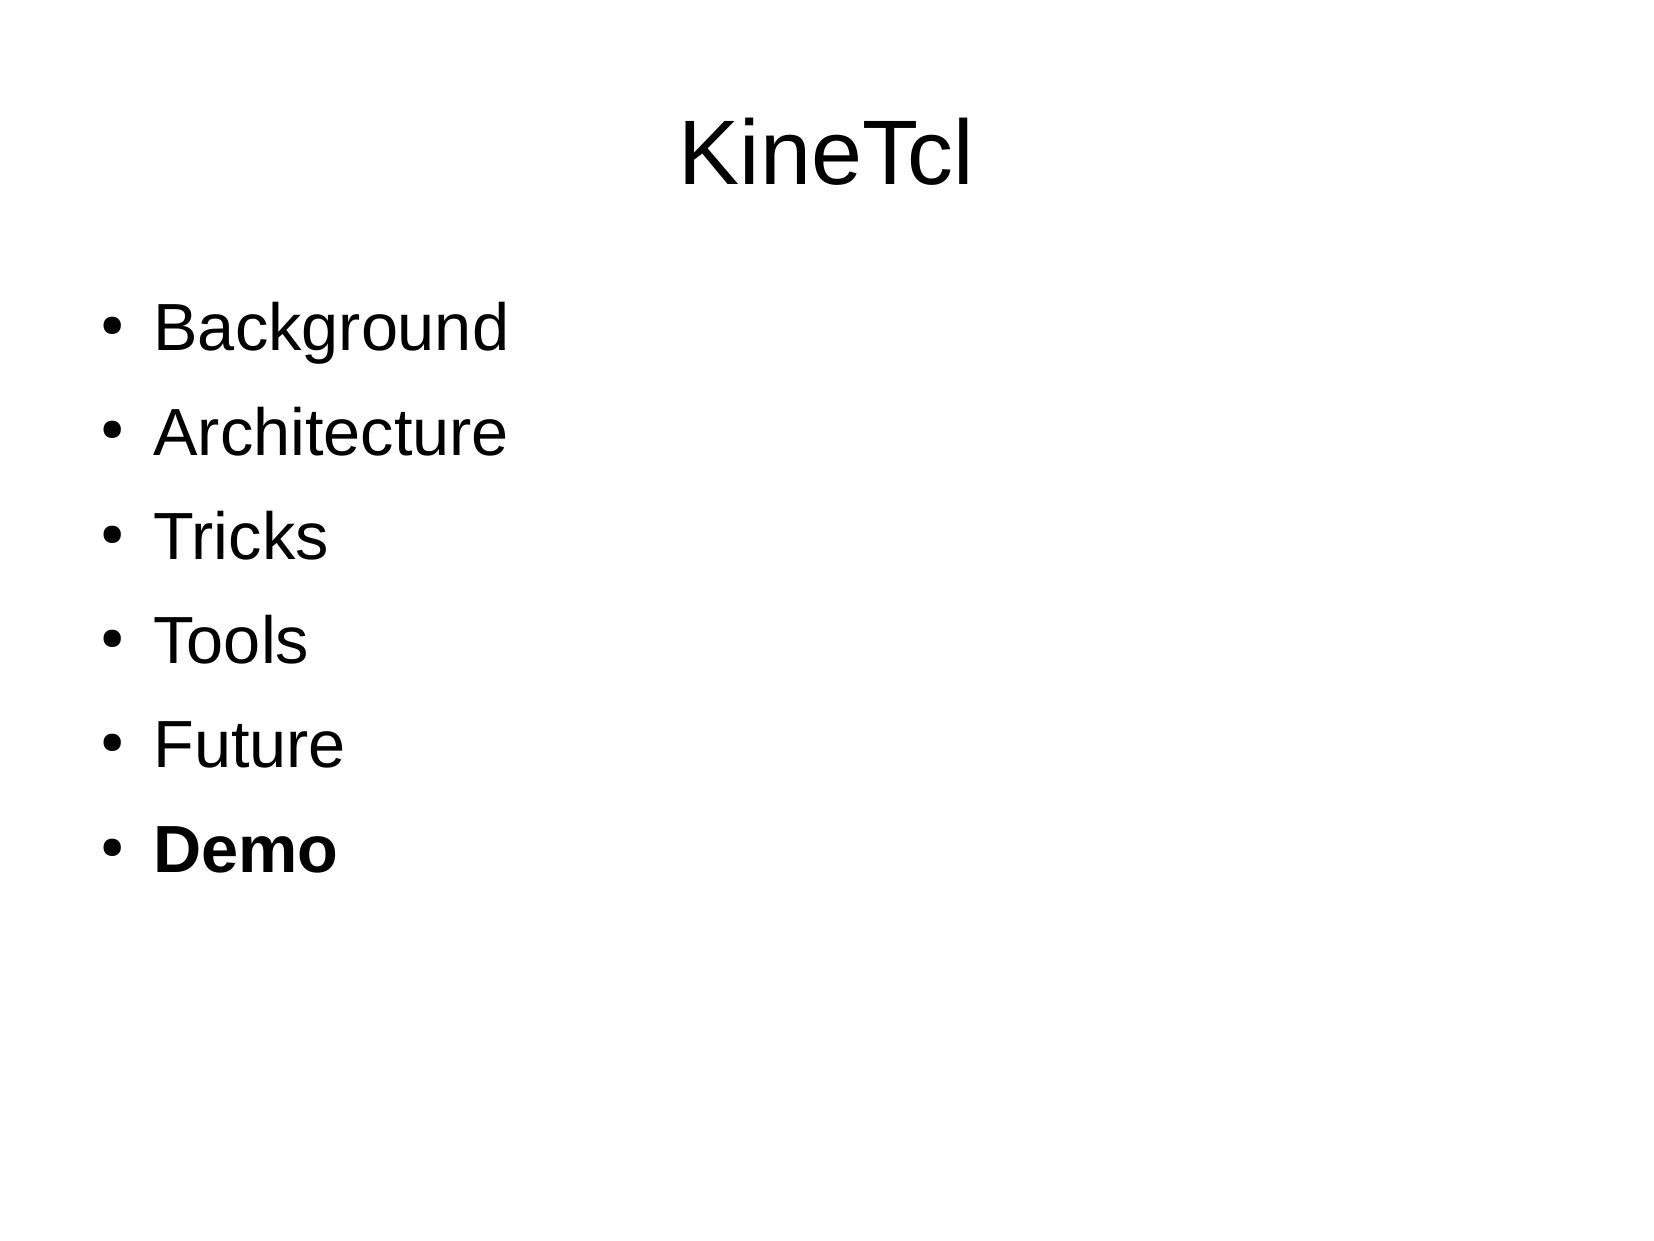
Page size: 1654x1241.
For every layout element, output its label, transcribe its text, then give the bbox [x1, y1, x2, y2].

list Background Architecture Tricks Tools Future Demo [82, 290, 1571, 1094]
title KineTcl [82, 56, 1571, 250]
